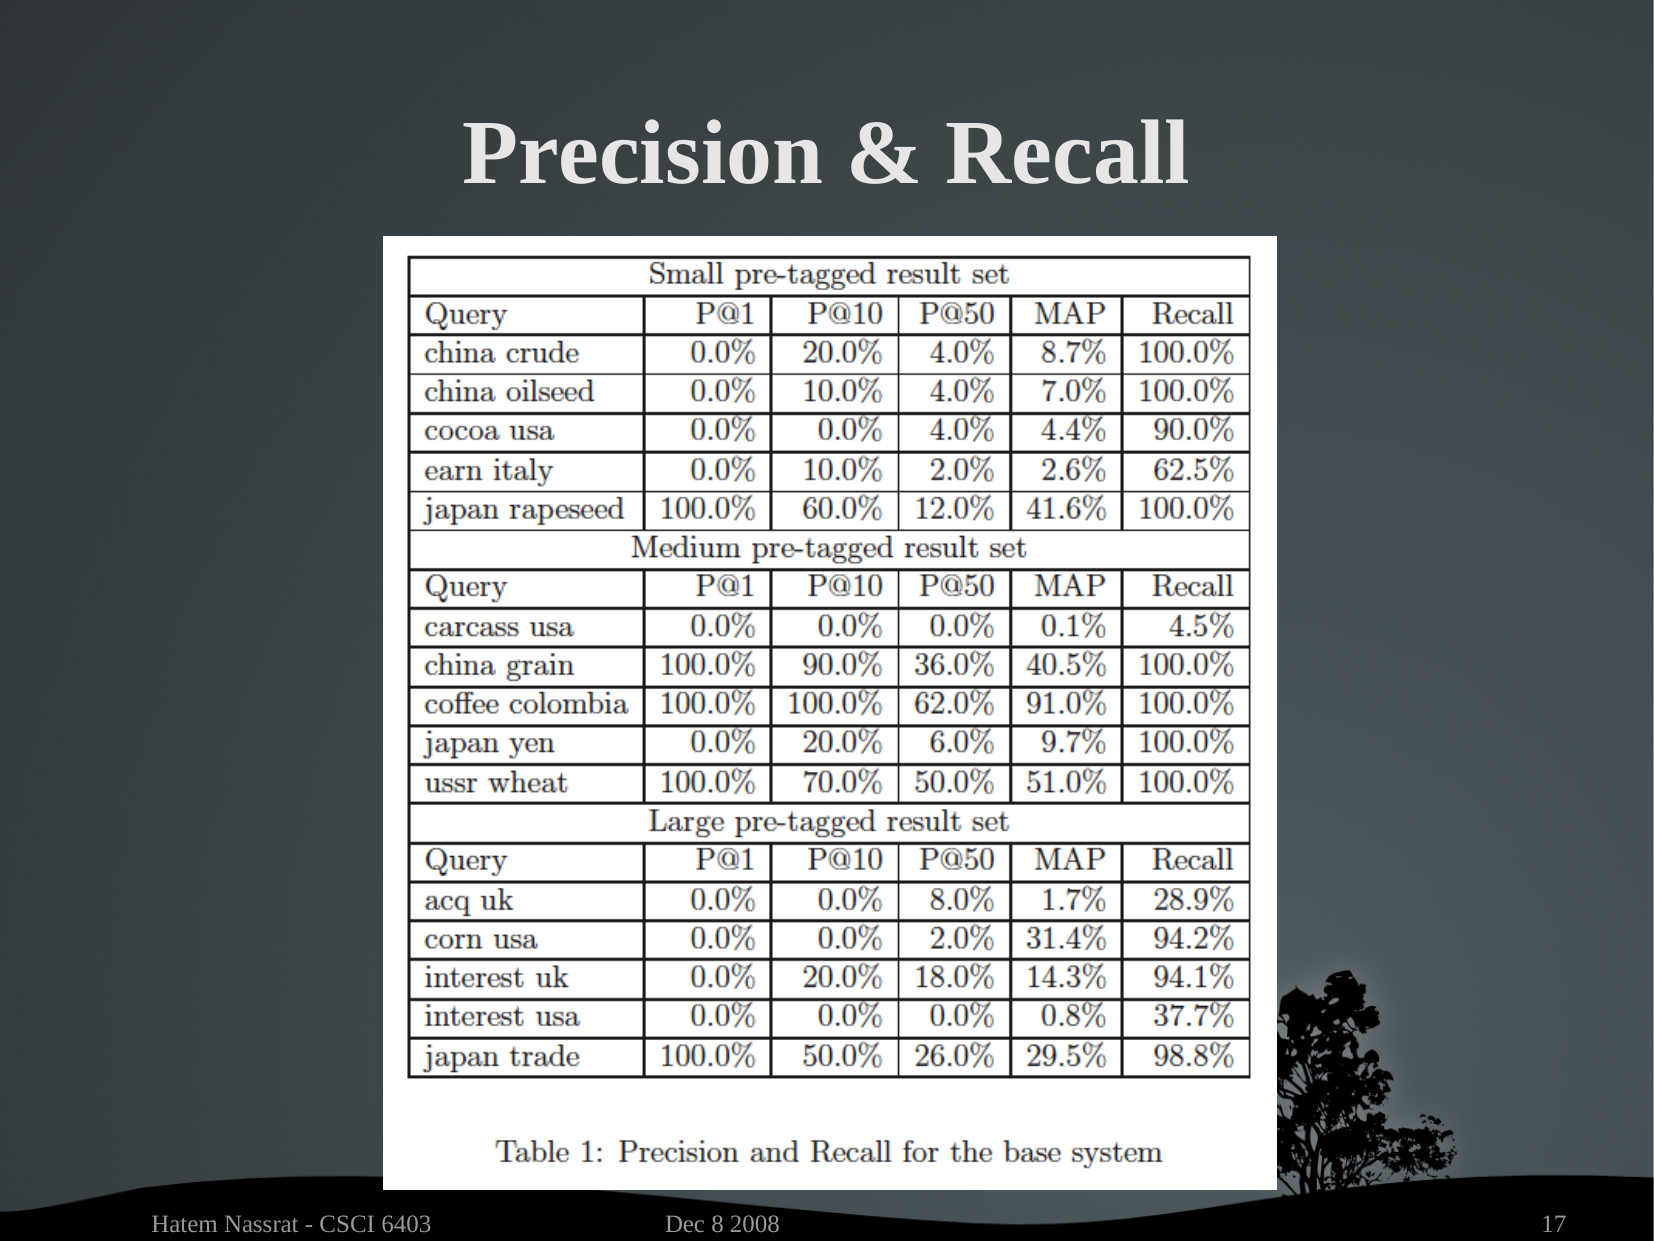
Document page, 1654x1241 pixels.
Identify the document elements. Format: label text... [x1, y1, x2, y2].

title Precision & Recall [82, 49, 1571, 257]
picture [0, 0, 1654, 1241]
